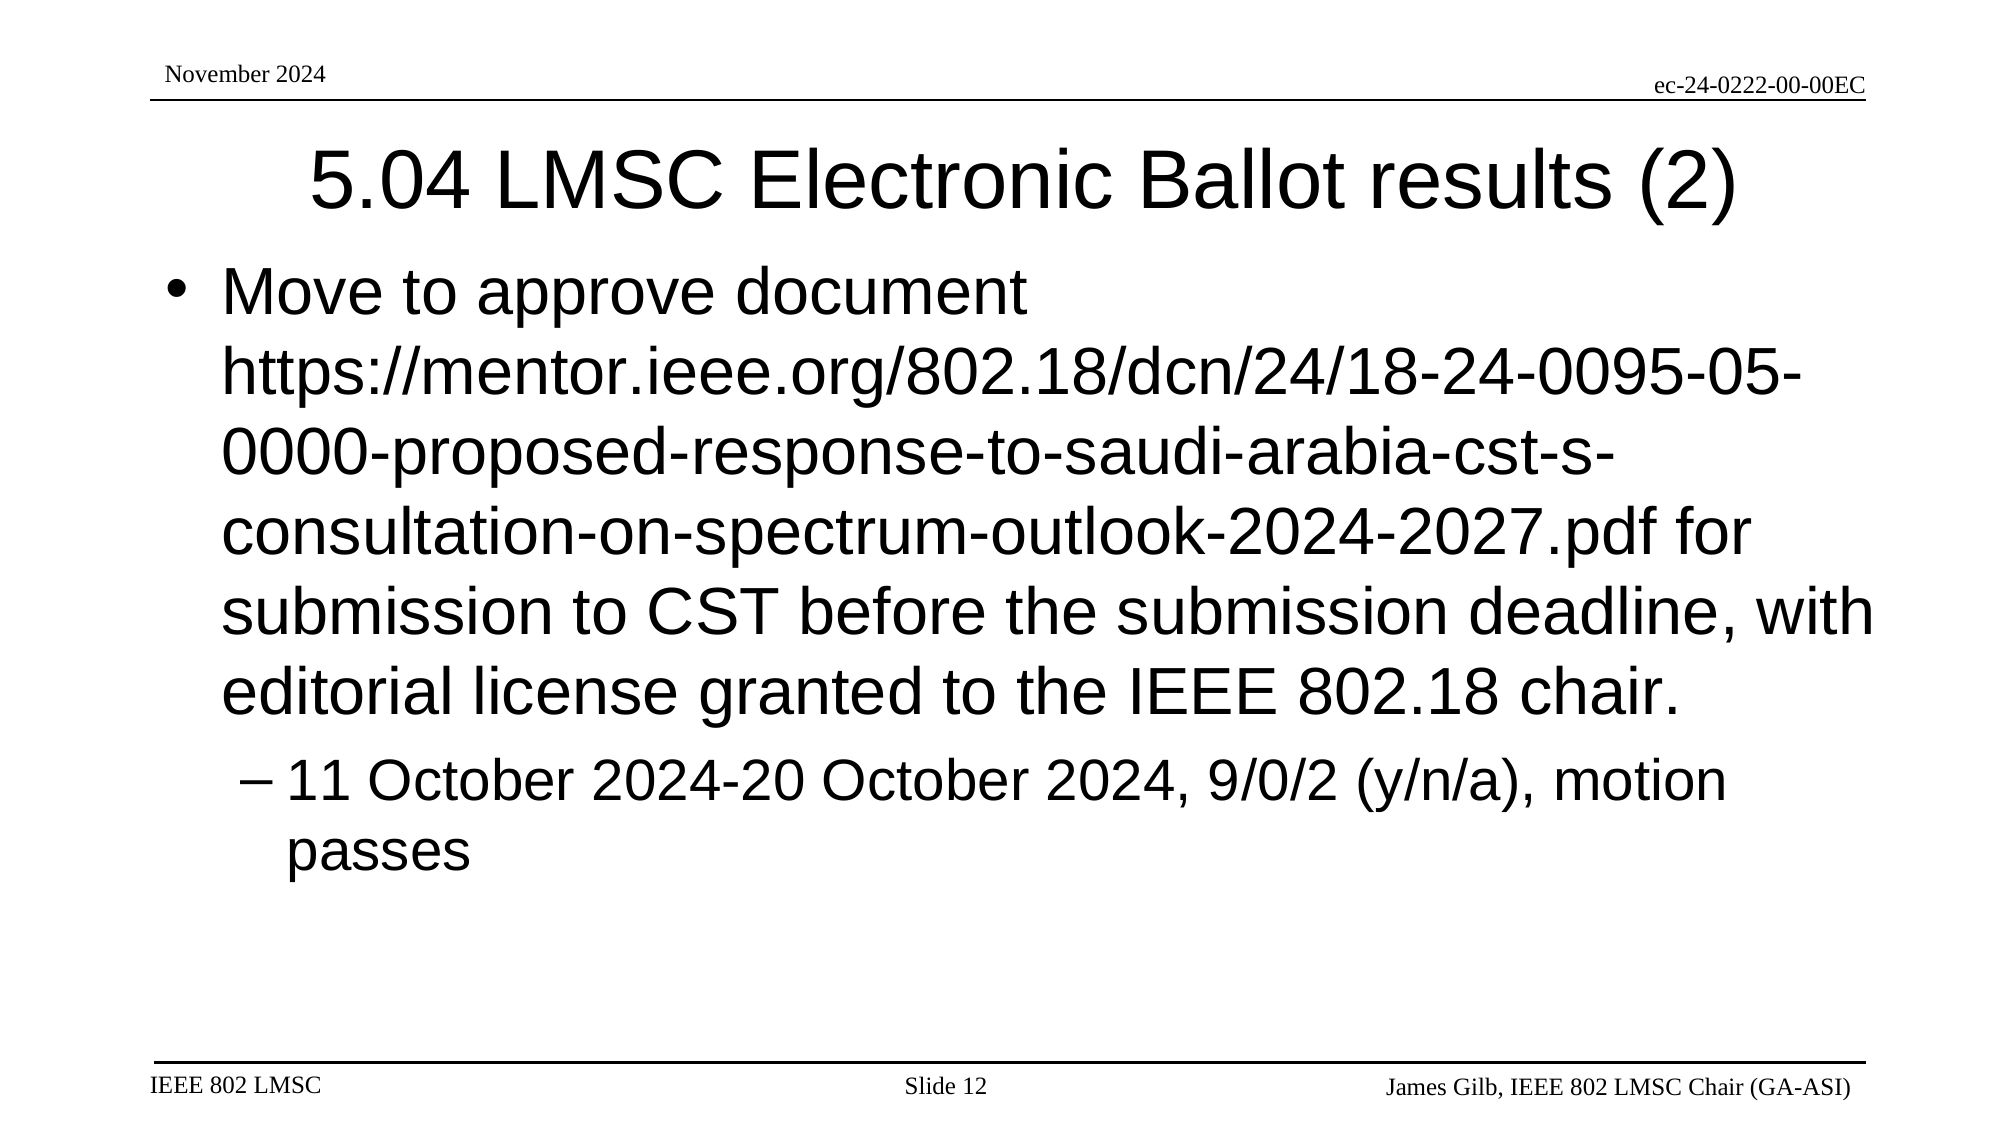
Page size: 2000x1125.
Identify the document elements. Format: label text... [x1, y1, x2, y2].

title 5.04 LMSC Electronic Ballot results (2) [149, 112, 1900, 238]
list Move to approve document https://mentor.ieee.org/802.18/dcn/24/18-24-0095-05-0000-proposed-response-to-saudi-arabia-cst-s-consultation-on-spectrum-outlook-2024-2027.pdf for submission to CST before the submission deadline, with editorial license granted to the IEEE 802.18 chair. 11 October 2024-20 October 2024, 9/0/2 (y/n/a), motion passes [150, 239, 1900, 1051]
